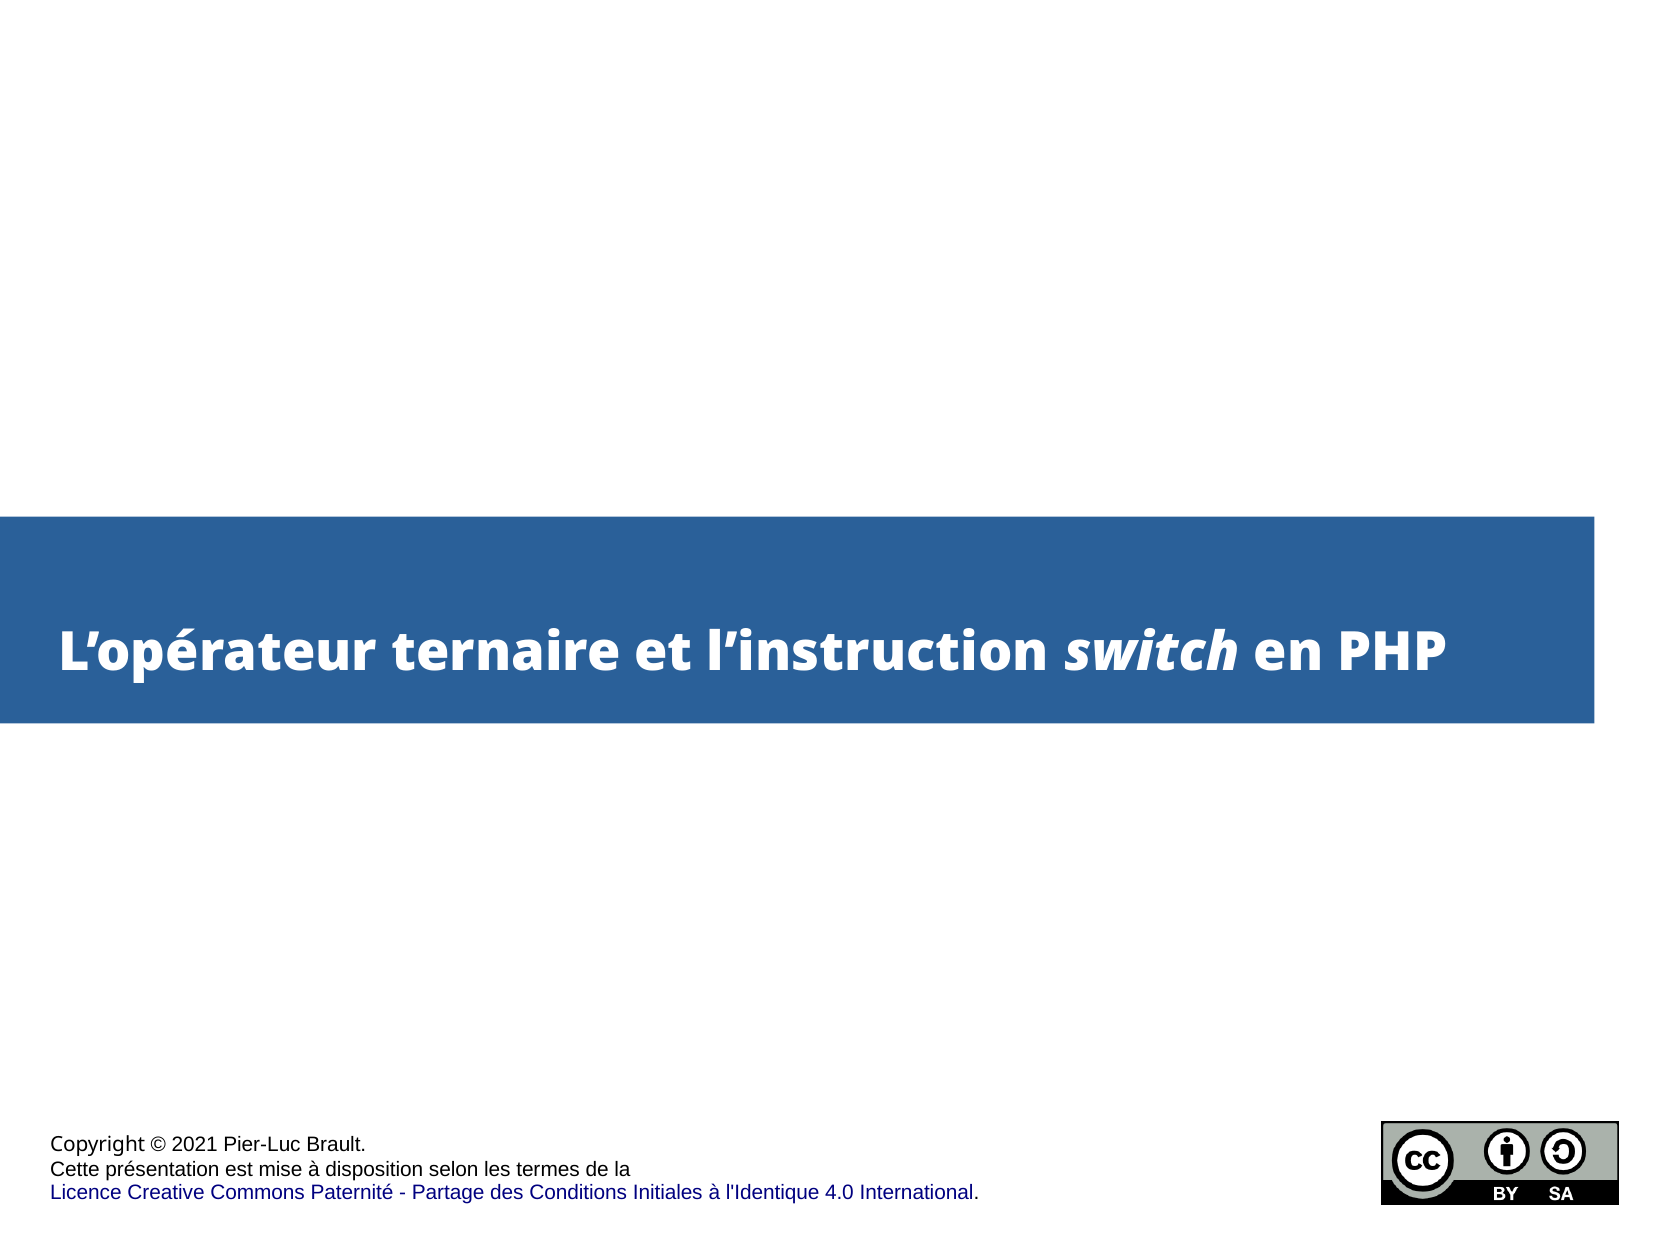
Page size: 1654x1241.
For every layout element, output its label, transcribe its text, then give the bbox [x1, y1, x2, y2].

picture [1381, 1121, 1619, 1205]
title L’opérateur ternaire et l’instruction switch en PHP [59, 553, 1595, 687]
text_box Copyright © 2021 Pier-Luc Brault. Cette présentation est mise à disposition selon les termes de la Licence Creative Commons Paternité - Partage des Conditions Initiales à l'Identique 4.0 International. [35, 1122, 1099, 1214]
